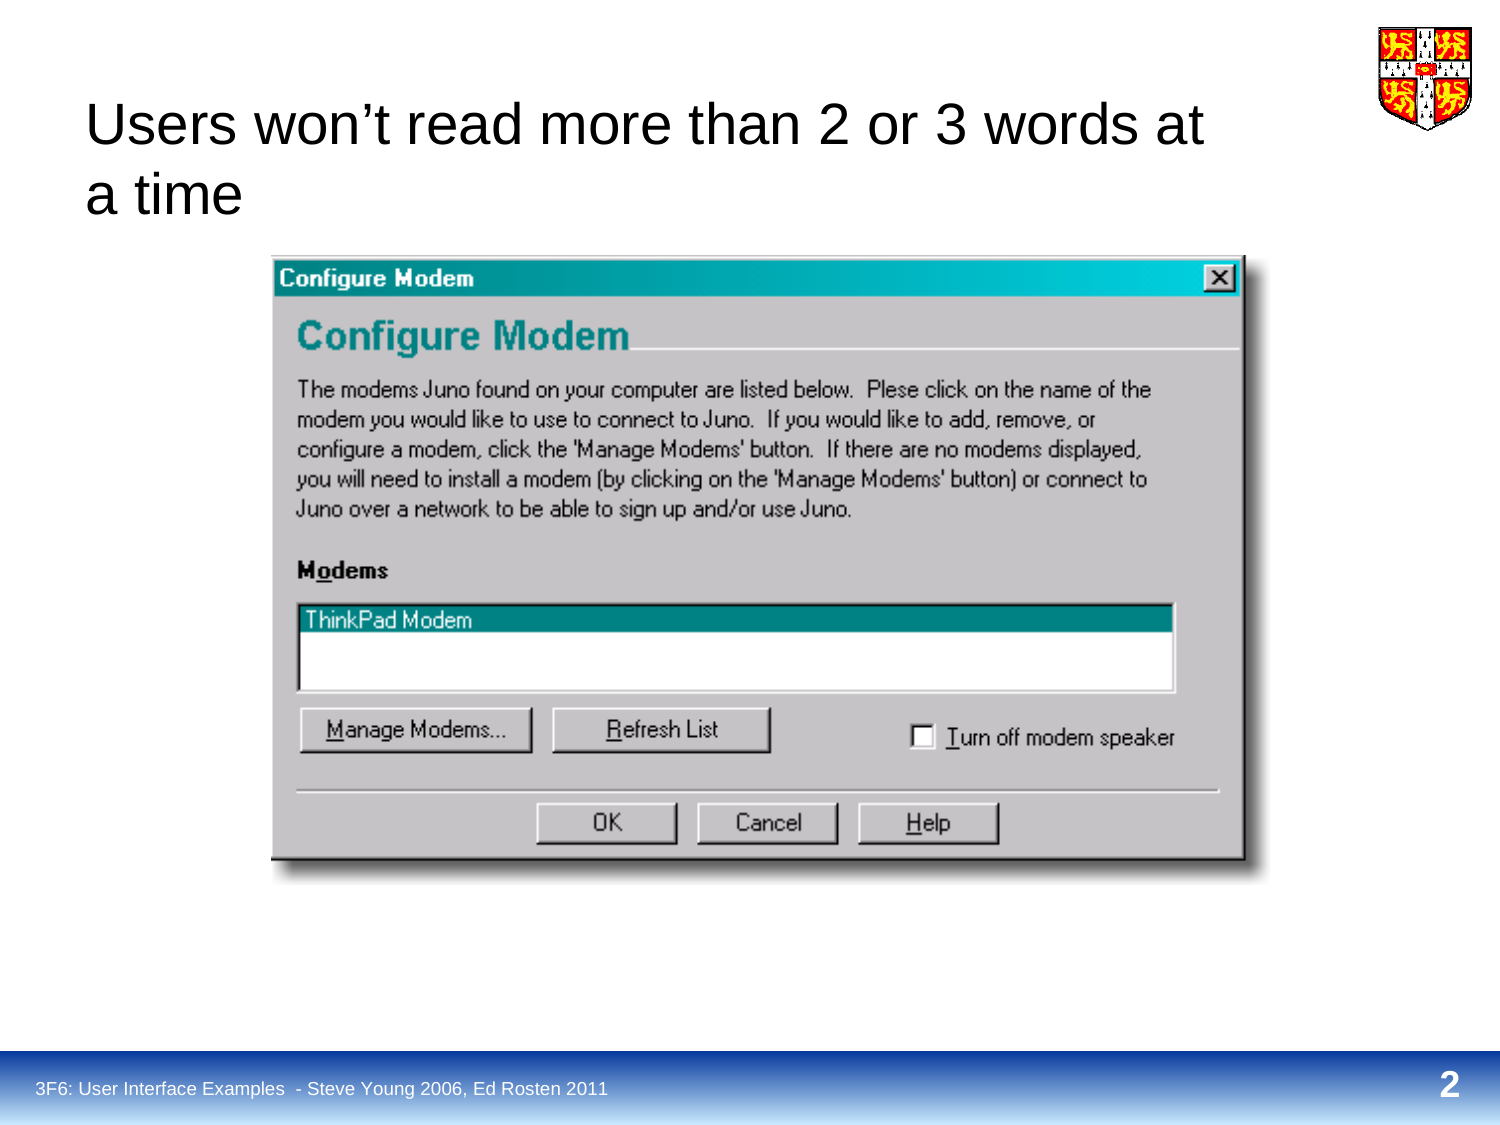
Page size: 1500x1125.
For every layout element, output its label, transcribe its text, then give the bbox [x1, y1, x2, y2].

title Users won’t read more than 2 or 3 words at a time [70, 78, 1241, 234]
picture [1374, 24, 1476, 138]
picture [271, 255, 1270, 885]
text_box <number> [1378, 1052, 1475, 1113]
